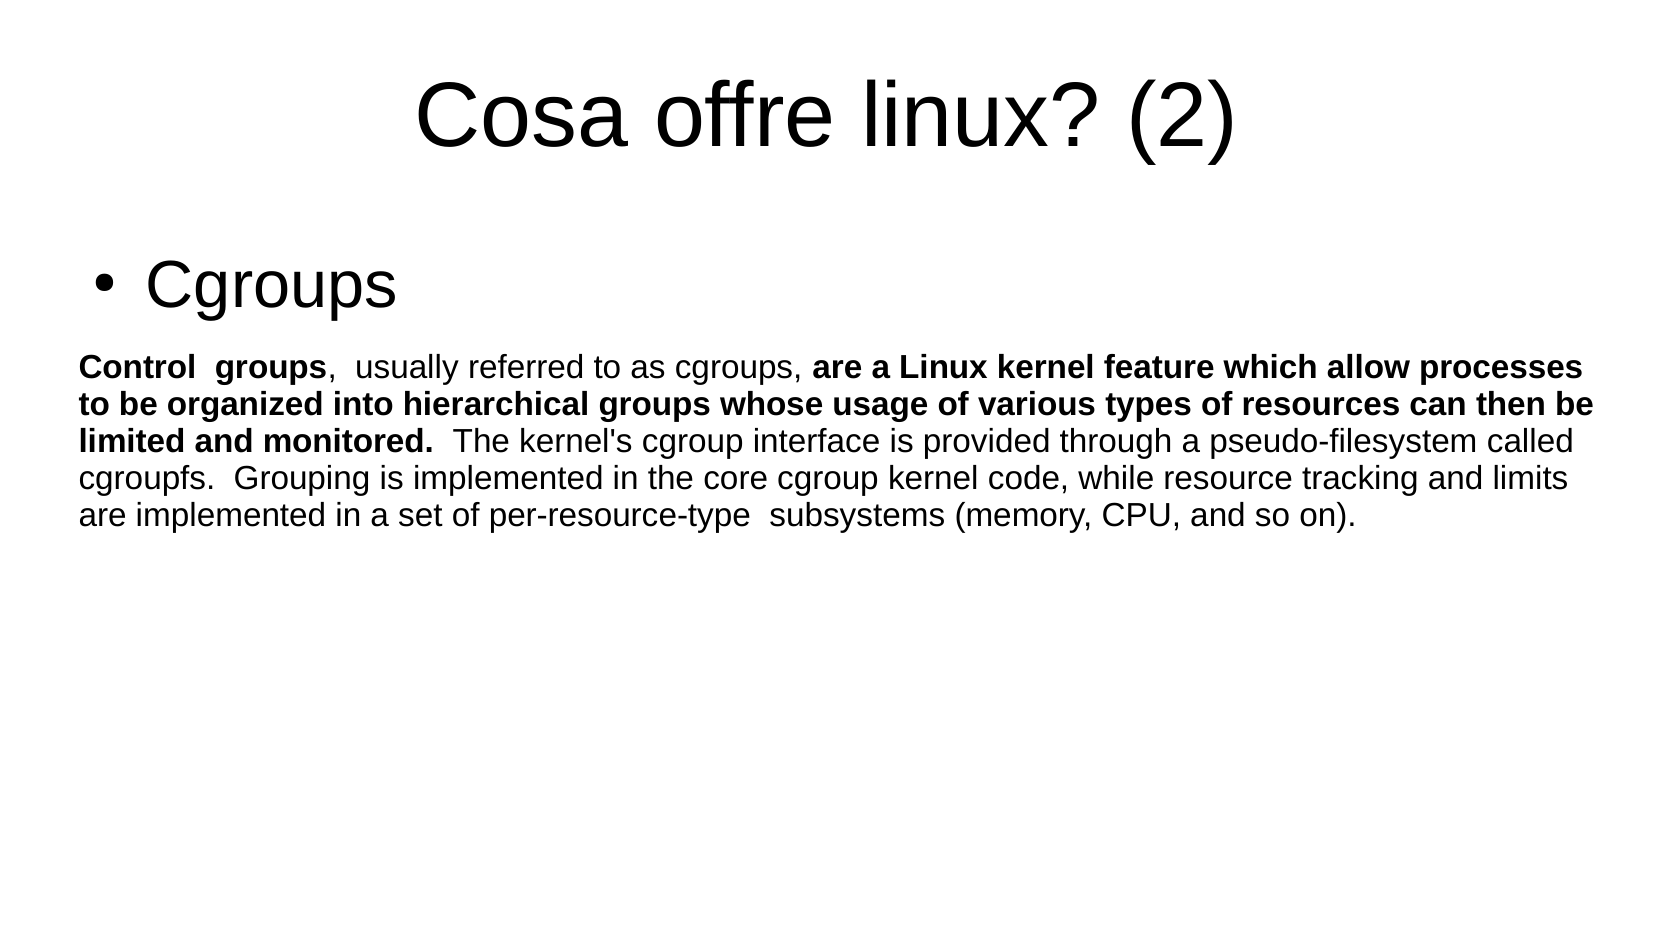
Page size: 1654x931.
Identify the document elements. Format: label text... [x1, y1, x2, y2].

title Cosa offre linux? (2) [82, 37, 1571, 193]
text_box Control groups, usually referred to as cgroups, are a Linux kernel feature which allow processes to be organized into hierarchical groups whose usage of various types of resources can then be limited and monitored. The kernel's cgroup interface is provided through a pseudo-filesystem called cgroupfs. Grouping is implemented in the core cgroup kernel code, while resource tracking and limits are implemented in a set of per-resource-type subsystems (memory, CPU, and so on). [63, 341, 1613, 661]
list Cgroups [75, 246, 1605, 341]
